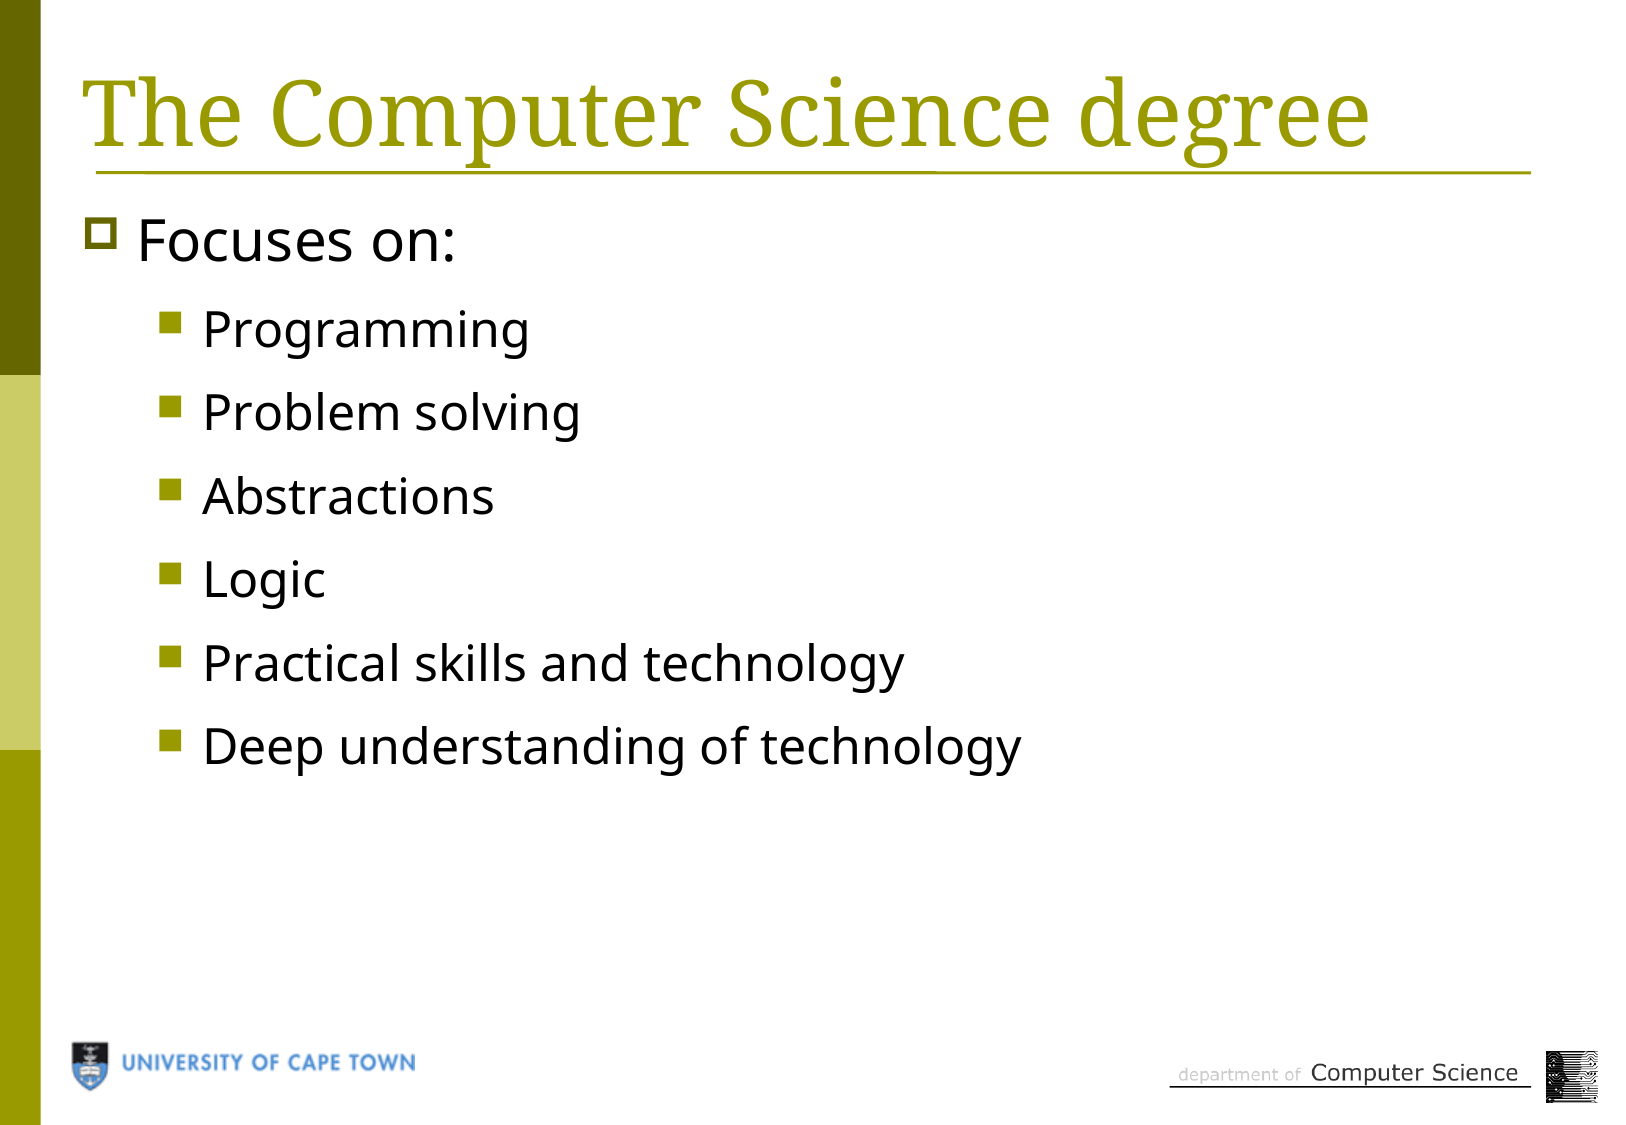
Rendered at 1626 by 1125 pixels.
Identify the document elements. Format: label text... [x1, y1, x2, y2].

picture [1546, 1051, 1598, 1103]
title The Computer Science degree [81, 59, 1543, 172]
picture [1169, 1043, 1532, 1091]
list Focuses on: Programming Problem solving Abstractions Logic Practical skills and technology Deep understanding of technology [81, 196, 1543, 939]
picture [61, 1024, 415, 1103]
